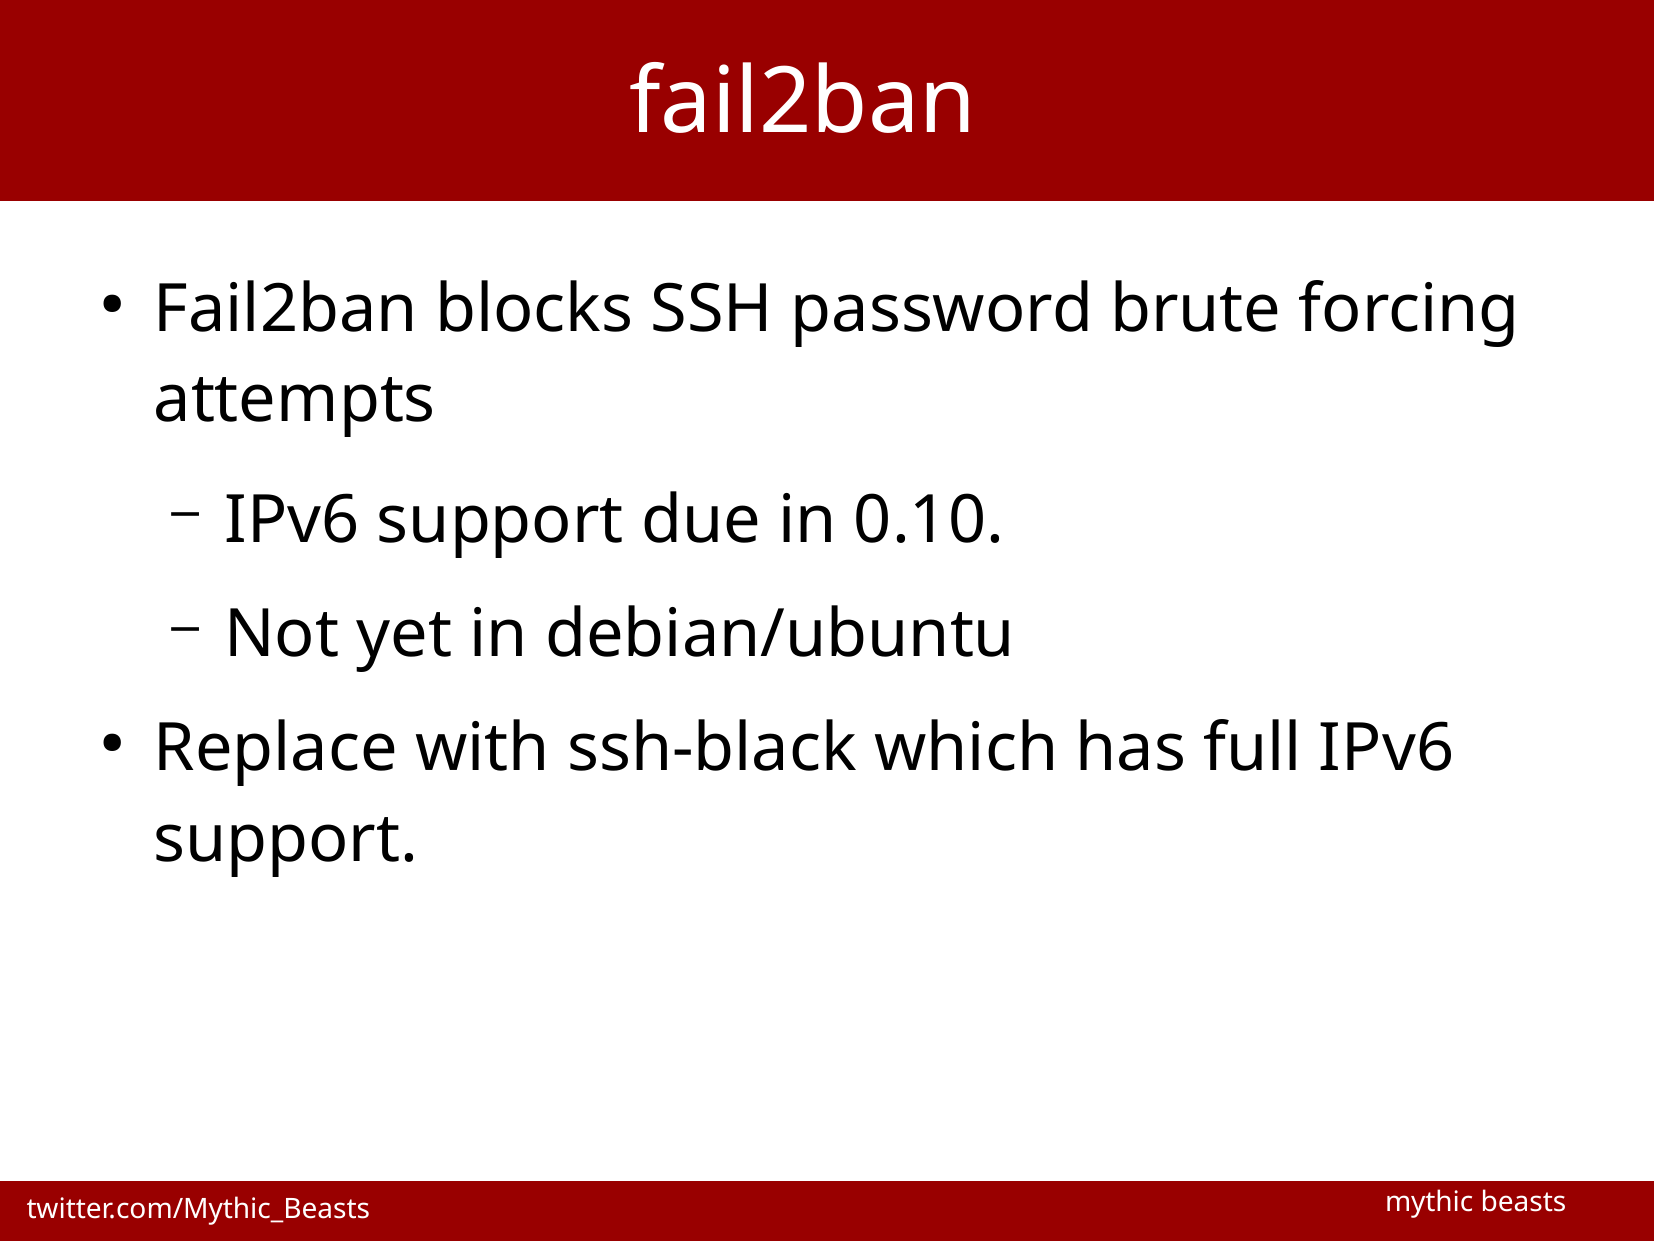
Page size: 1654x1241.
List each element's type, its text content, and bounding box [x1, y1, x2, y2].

title fail2ban [59, 0, 1548, 201]
list Fail2ban blocks SSH password brute forcing attempts IPv6 support due in 0.10. Not yet in debian/ubuntu Replace with ssh-black which has full IPv6 support. [82, 259, 1571, 1063]
